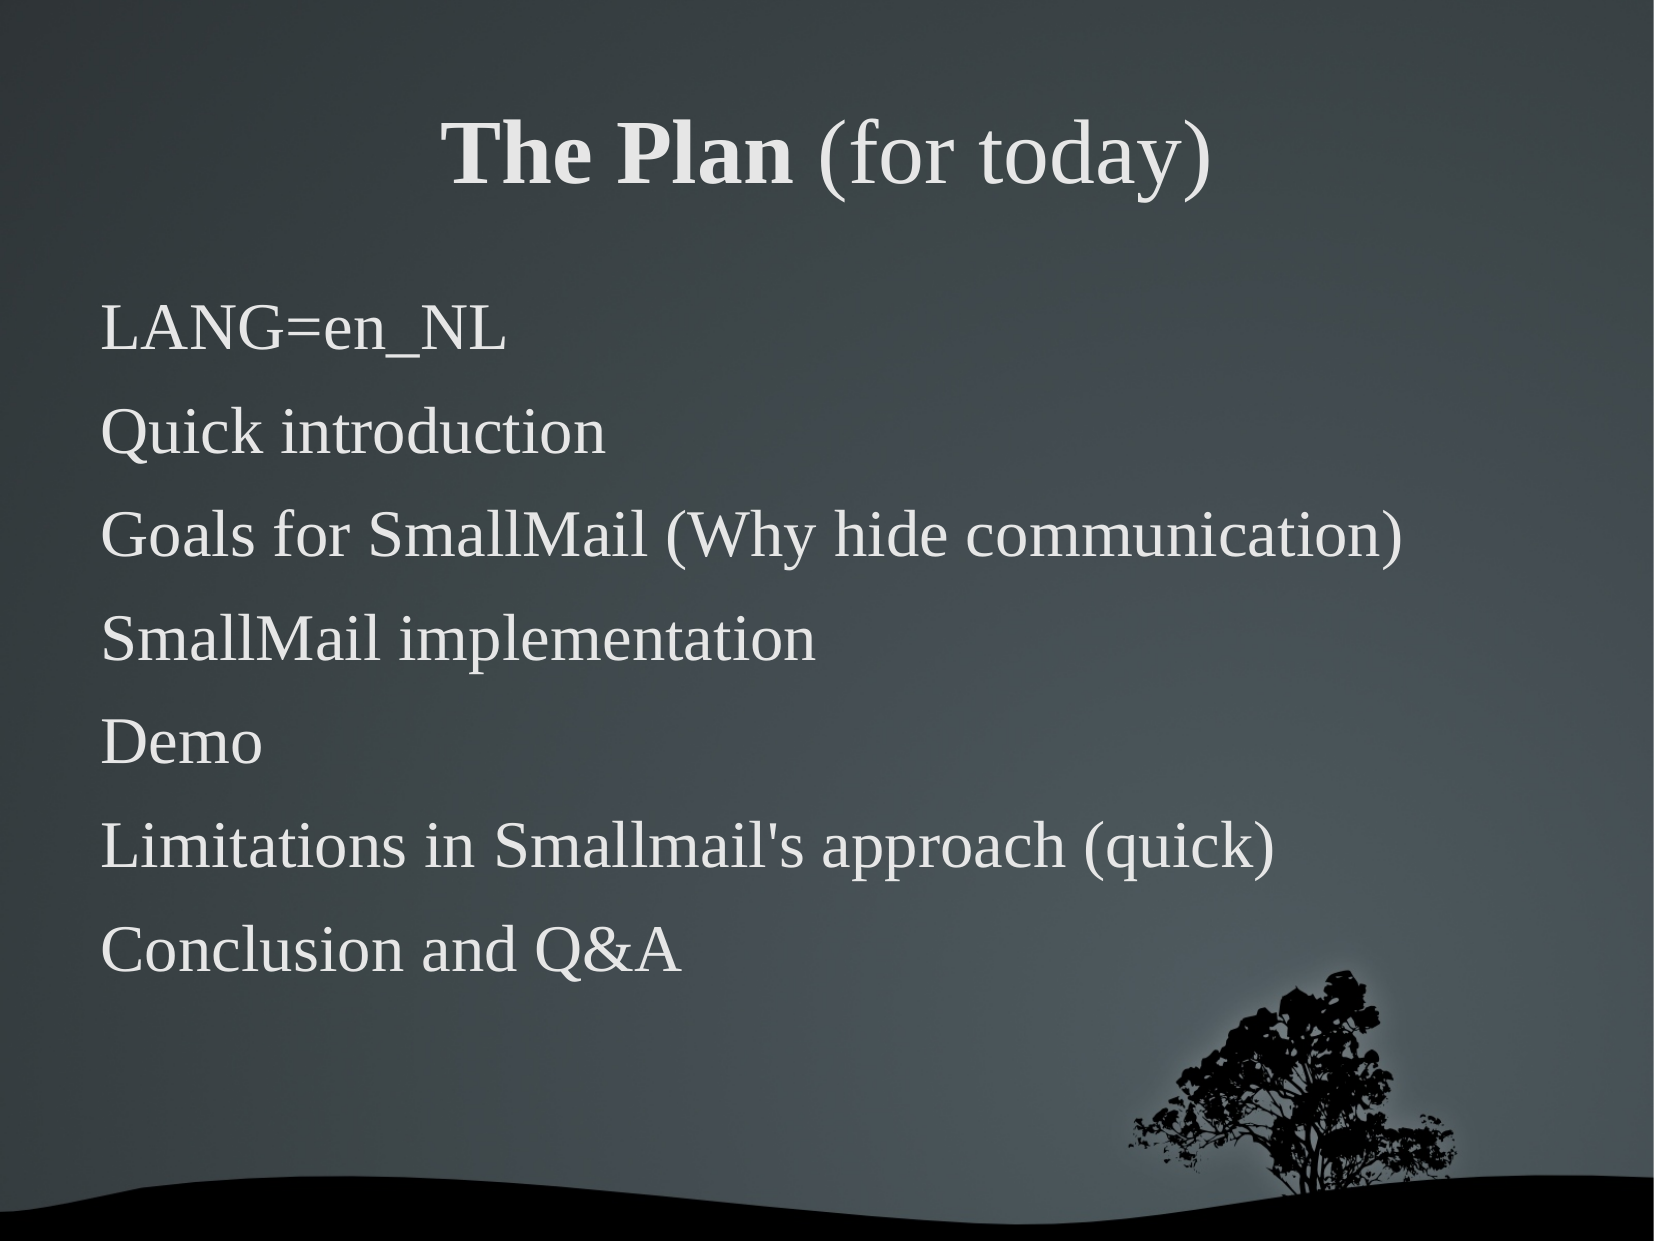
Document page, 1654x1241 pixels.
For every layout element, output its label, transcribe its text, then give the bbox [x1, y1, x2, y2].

list LANG=en_NL Quick introduction Goals for SmallMail (Why hide communication) SmallMail implementation Demo Limitations in Smallmail's approach (quick) Conclusion and Q&A [82, 290, 1571, 1116]
picture [0, 0, 1654, 1241]
title The Plan (for today) [82, 49, 1571, 257]
